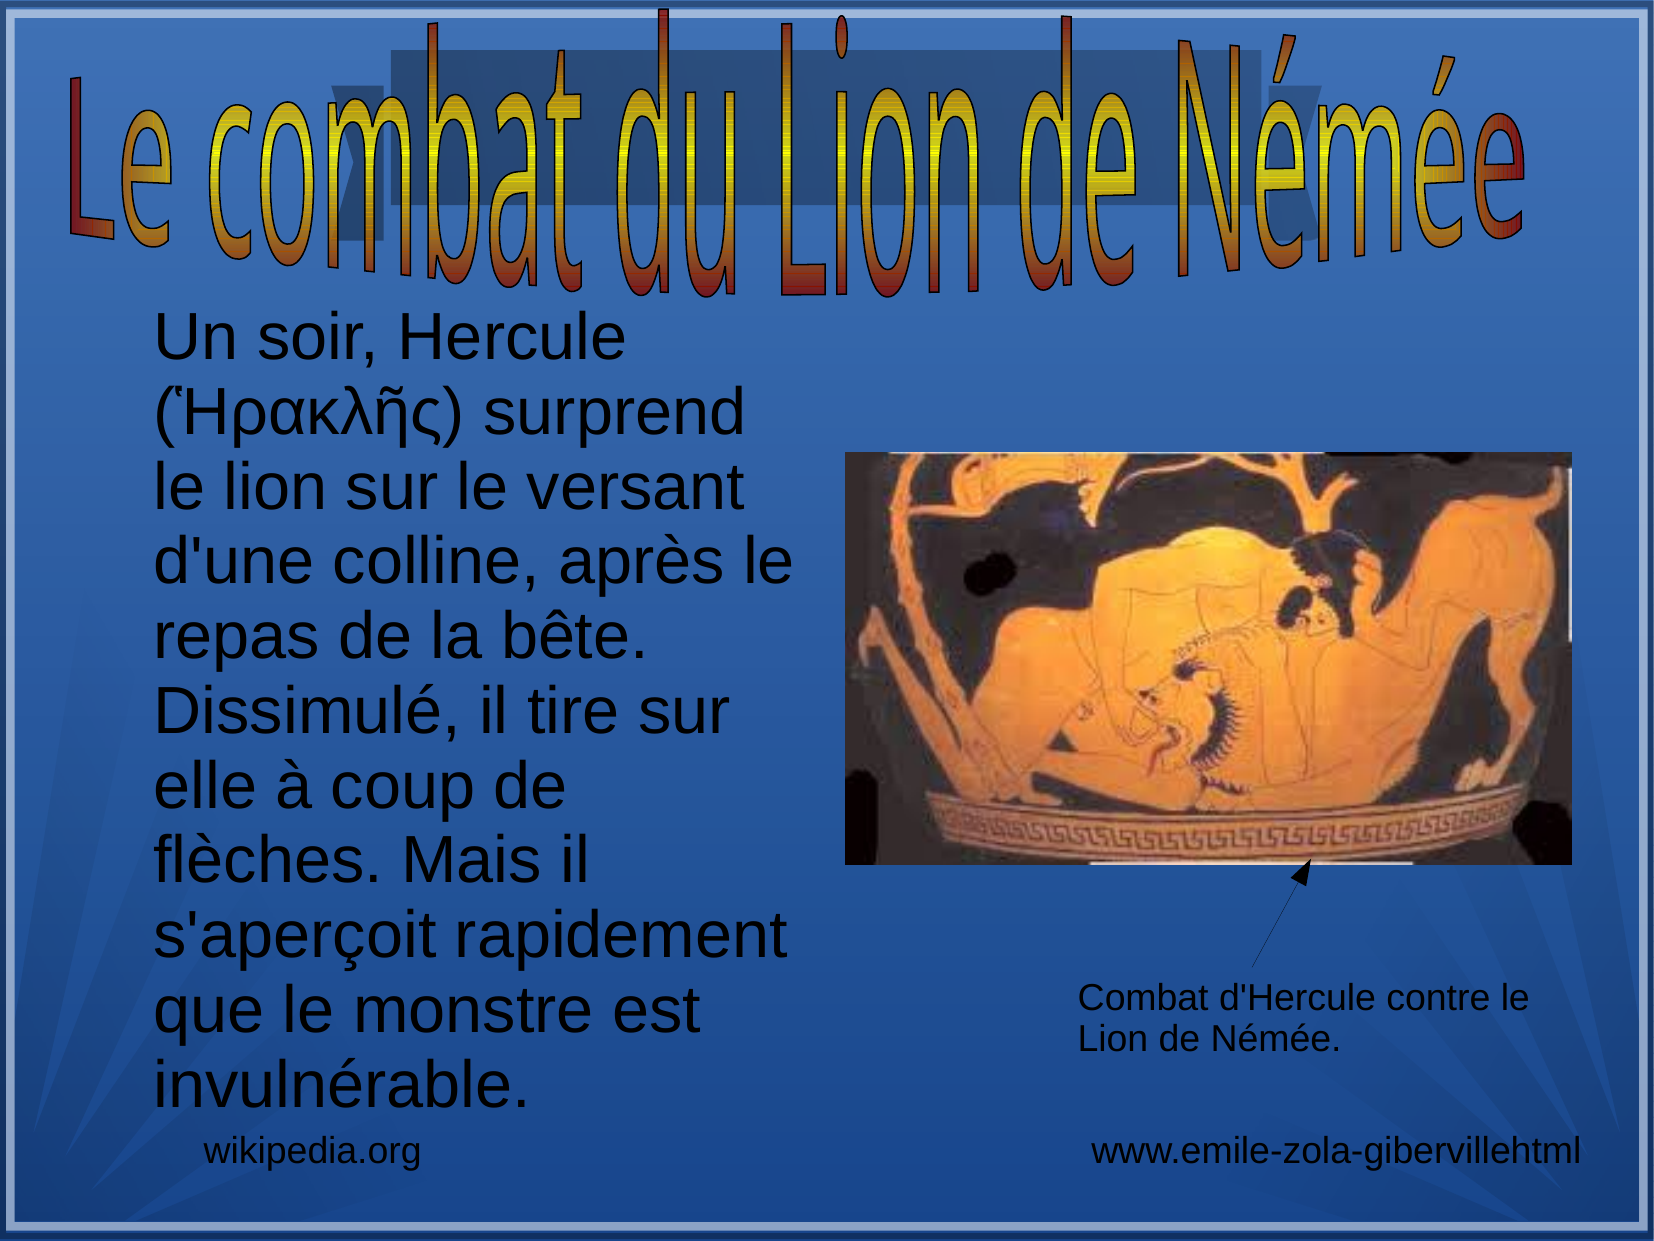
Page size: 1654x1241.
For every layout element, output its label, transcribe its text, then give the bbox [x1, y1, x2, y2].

text_box Le combat du Lion de Némée [929, 89, 978, 293]
text_box Le combat du Lion de Némée [685, 91, 735, 297]
picture [845, 452, 1572, 865]
text_box Le combat du Lion de Némée [1414, 109, 1464, 248]
text_box Le combat du Lion de Némée [1020, 16, 1072, 291]
text_box Le combat du Lion de Némée [428, 22, 479, 284]
text_box Combat d'Hercule contre le Lion de Némée. [1062, 968, 1560, 1068]
text_box Le combat du Lion de Némée [836, 91, 847, 295]
text_box Le combat du Lion de Némée [1433, 55, 1455, 95]
text_box Le combat du Lion de Némée [546, 50, 582, 292]
text_box Le combat du Lion de Némée [122, 110, 171, 247]
text_box Le combat du Lion de Némée [1255, 100, 1305, 269]
list Un soir, Hercule (Ἡρακλῆς) surprend le lion sur le versant d'une colline, après le repas de la bête. Dissimulé, il tire sur elle à coup de flèches. Mais il s'aperçoit rapidement que le monstre est invulnérable. [82, 299, 809, 1241]
text_box Le combat du Lion de Némée [260, 101, 314, 266]
text_box Le combat du Lion de Némée [1318, 104, 1401, 262]
text_box Le combat du Lion de Némée [489, 92, 537, 288]
text_box Le combat du Lion de Némée [1086, 93, 1136, 286]
text_box Le combat du Lion de Némée [861, 88, 915, 297]
text_box Le combat du Lion de Némée [70, 77, 114, 240]
text_box Le combat du Lion de Némée [209, 104, 252, 260]
text_box Le combat du Lion de Némée [1178, 40, 1240, 277]
text_box Le combat du Lion de Némée [328, 97, 411, 276]
text_box Le combat du Lion de Némée [836, 15, 848, 59]
text_box Le combat du Lion de Némée [1273, 34, 1296, 83]
text_box Le combat du Lion de Némée [617, 9, 669, 296]
text_box wikipedia.org www.emile-zola-gibervillehtml [188, 1122, 1607, 1179]
text_box Le combat du Lion de Némée [1474, 113, 1524, 239]
text_box Le combat du Lion de Némée [781, 23, 826, 295]
